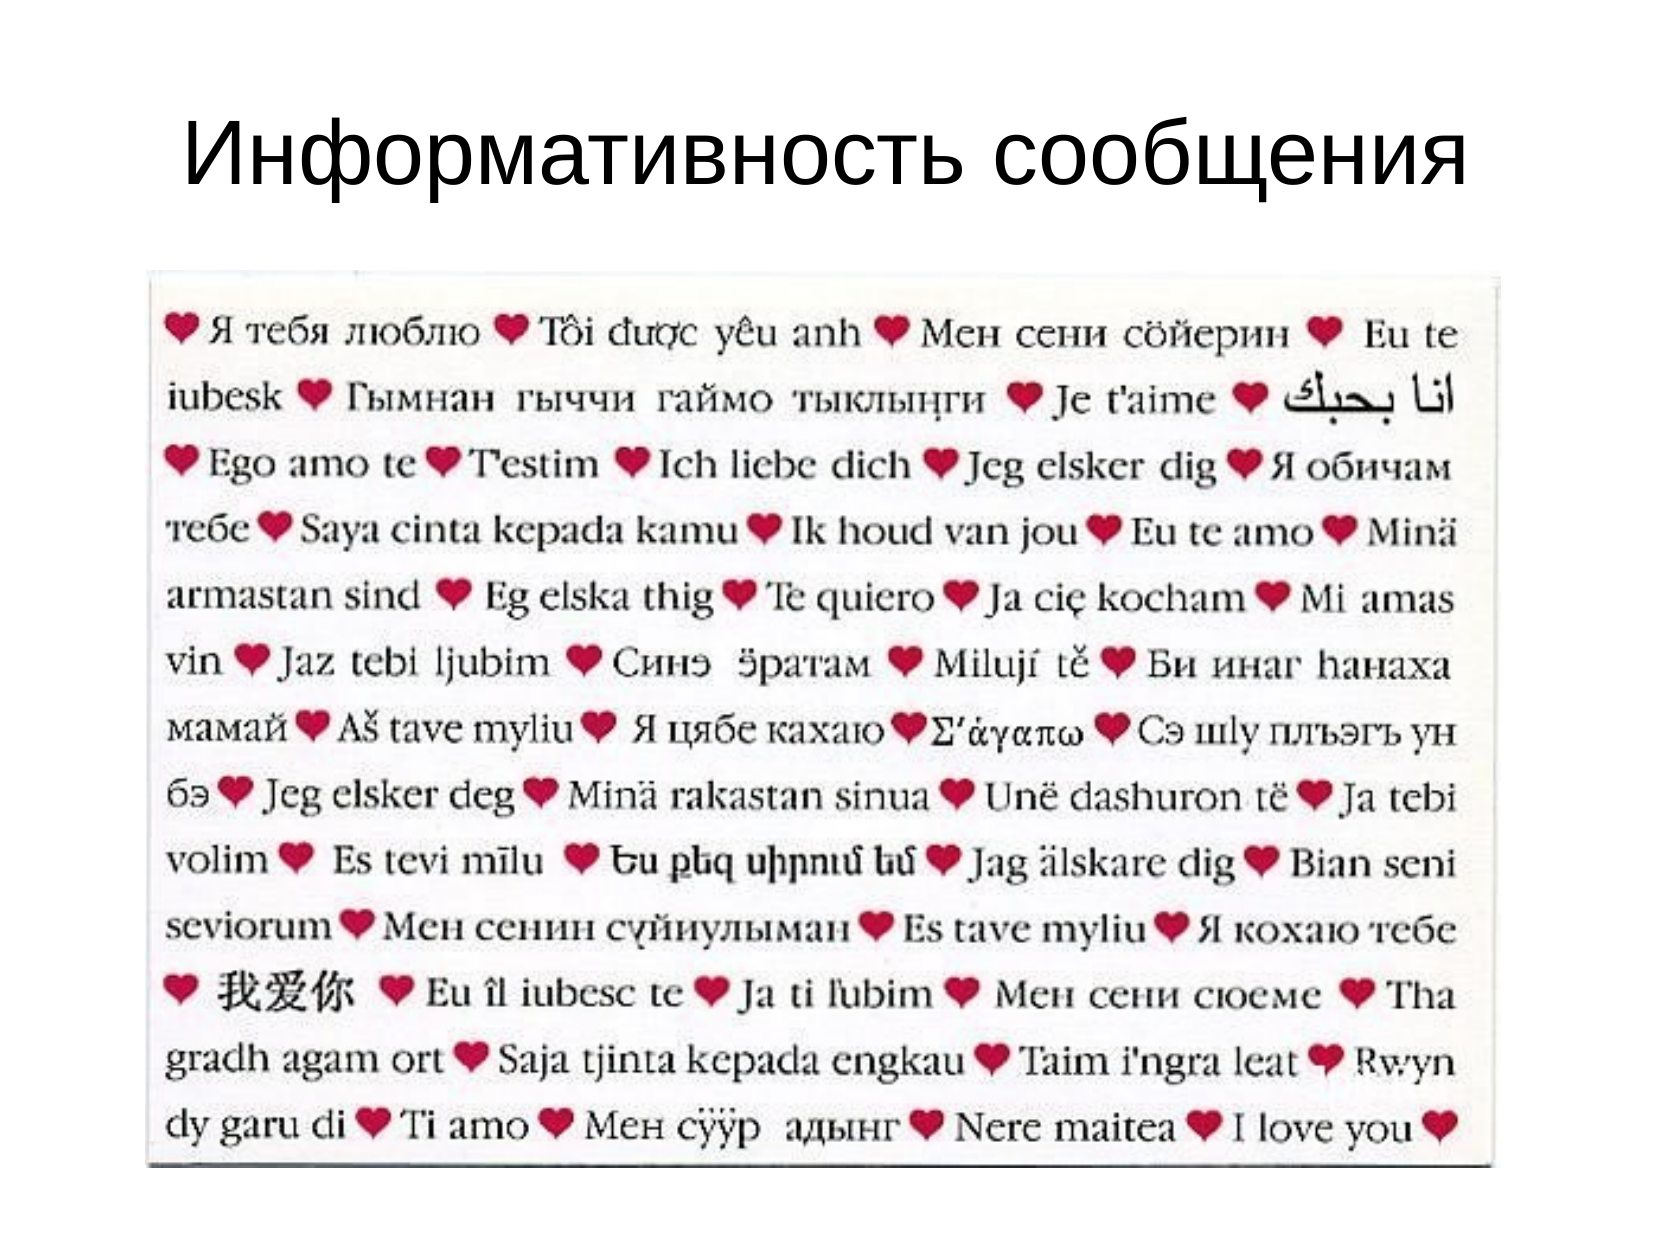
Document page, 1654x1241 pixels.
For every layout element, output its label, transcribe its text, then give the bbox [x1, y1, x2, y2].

picture [145, 270, 1501, 1168]
title Информативность сообщения [82, 49, 1571, 257]
